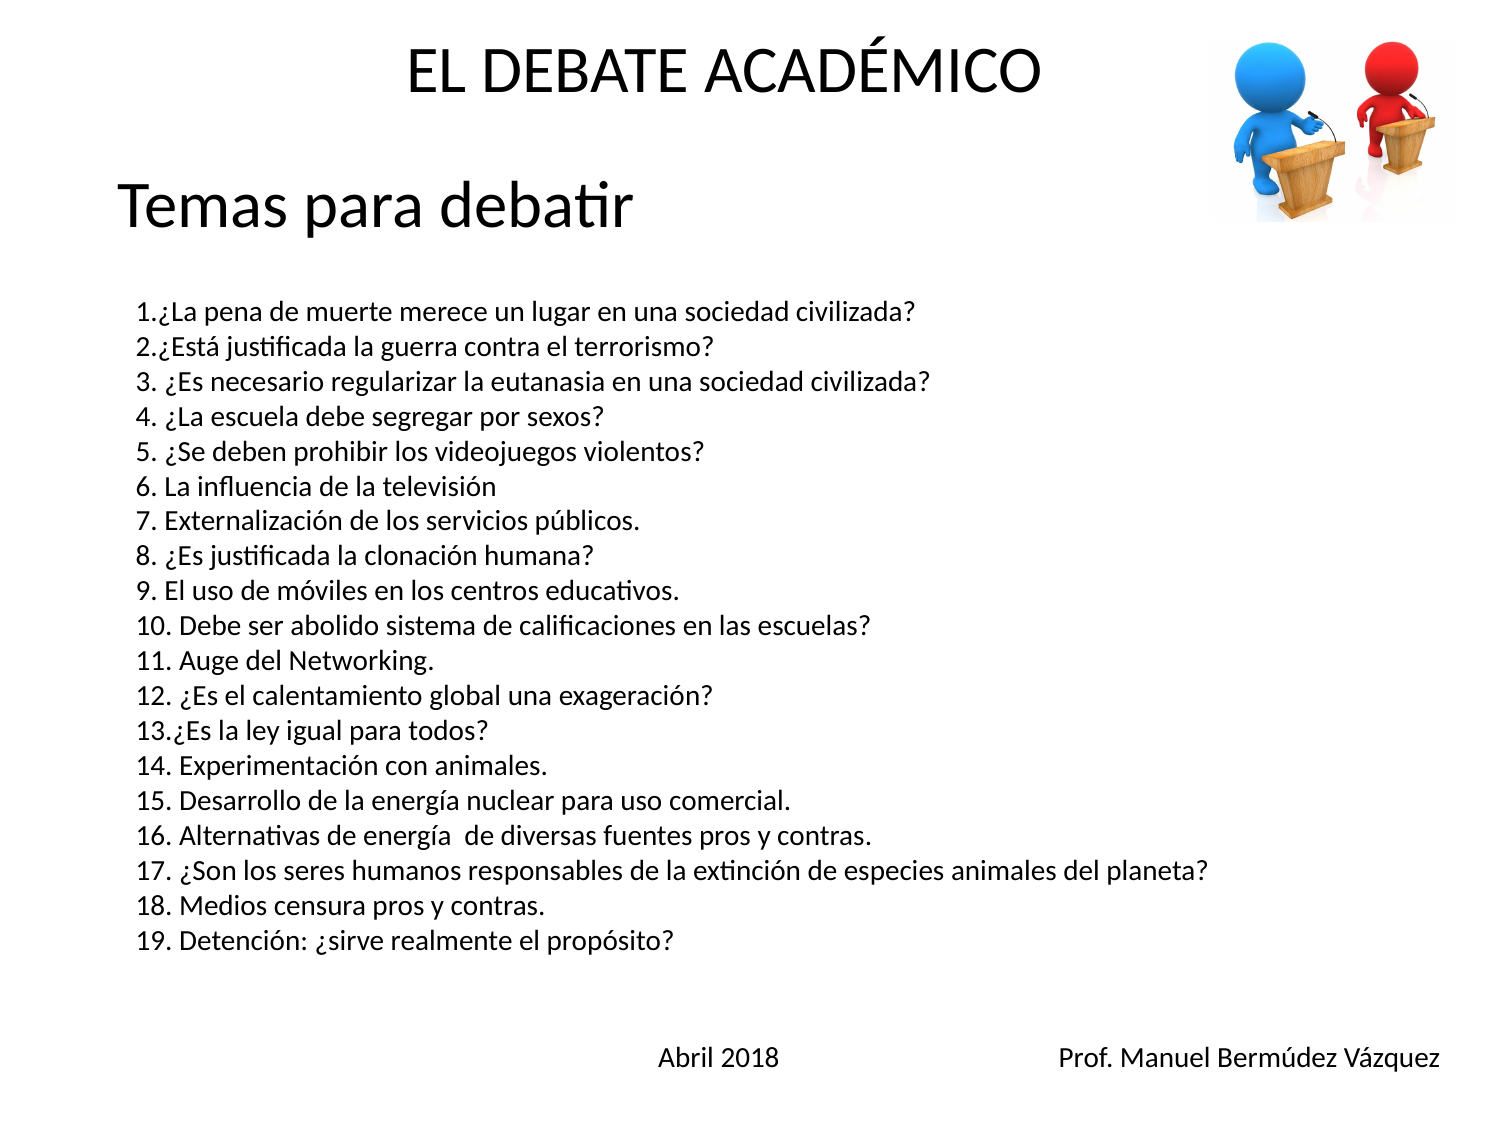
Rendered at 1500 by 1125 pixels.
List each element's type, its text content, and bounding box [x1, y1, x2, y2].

text_box ¿La pena de muerte merece un lugar en una sociedad civilizada? ¿Está justificada la guerra contra el terrorismo? 3. ¿Es necesario regularizar la eutanasia en una sociedad civilizada? 4. ¿La escuela debe segregar por sexos? 5. ¿Se deben prohibir los videojuegos violentos? 6. La influencia de la televisión 7. Externalización de los servicios públicos. 8. ¿Es justificada la clonación humana? 9. El uso de móviles en los centros educativos. 10. Debe ser abolido sistema de calificaciones en las escuelas? 11. Auge del Networking. 12. ¿Es el calentamiento global una exageración? 13.¿Es la ley igual para todos? 14. Experimentación con animales. 15. Desarrollo de la energía nuclear para uso comercial. 16. Alternativas de energía de diversas fuentes pros y contras. 17. ¿Son los seres humanos responsables de la extinción de especies animales del planeta? 18. Medios censura pros y contras. 19. Detención: ¿sirve realmente el propósito? [120, 284, 1368, 964]
text_box Temas para debatir [103, 152, 1133, 249]
